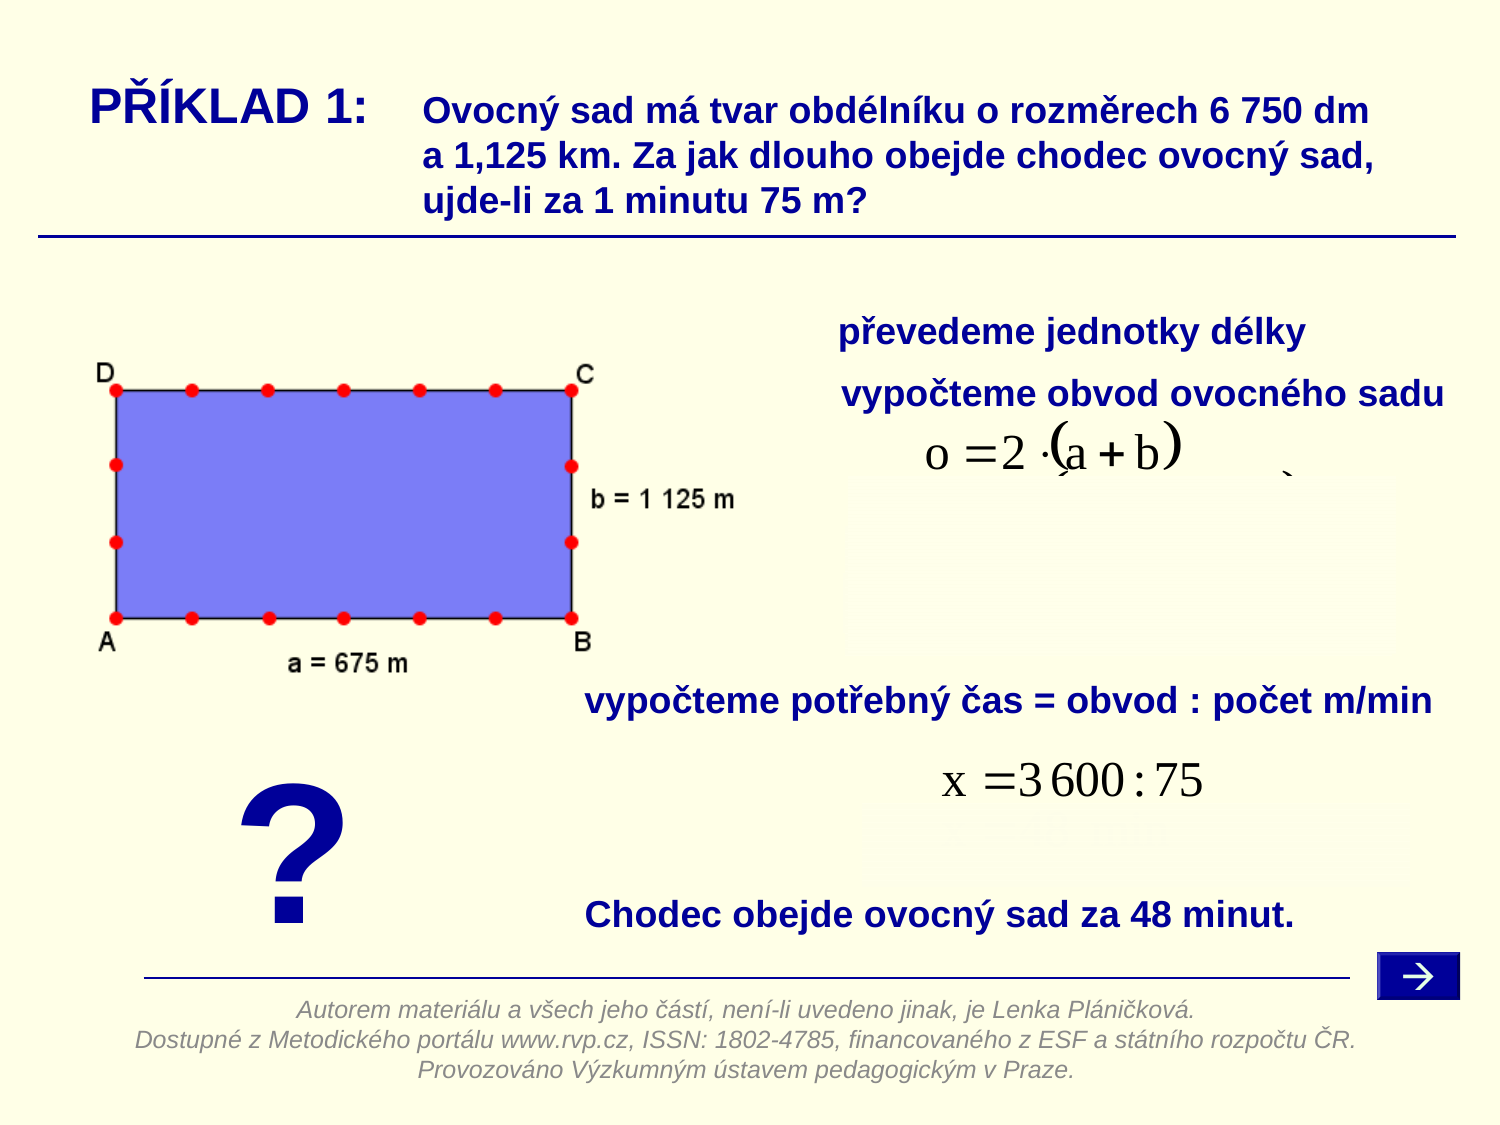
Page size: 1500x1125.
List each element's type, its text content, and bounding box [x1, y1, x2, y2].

title PŘÍKLAD 1: [73, 55, 386, 151]
text_box vypočteme potřebný čas = obvod : počet m/min [569, 668, 1500, 729]
text_box ? [218, 715, 384, 972]
text_box vypočteme obvod ovocného sadu [826, 361, 1494, 422]
text_box  [1381, 956, 1457, 996]
text_box Ovocný sad má tvar obdélníku o rozměrech 6 750 dm a 1,125 km. Za jak dlouho obejde chodec ovocný sad, ujde-li za 1 minutu 75 m? [407, 78, 1424, 229]
chart [933, 750, 1210, 803]
text_box převedeme jednotky délky [823, 299, 1371, 360]
picture [17, 80, 1494, 928]
text_box Autorem materiálu a všech jeho částí, není-li uvedeno jinak, je Lenka Pláničková. Dostupné z Metodického portálu www.rvp.cz, ISSN: 1802-4785, financovaného z ESF a státního rozpočtu ČR. Provozováno Výzkumným ústavem pedagogickým v Praze. [40, 997, 1454, 1080]
chart [917, 421, 1301, 476]
text_box Chodec obejde ovocný sad za 48 minut. [569, 882, 1427, 944]
